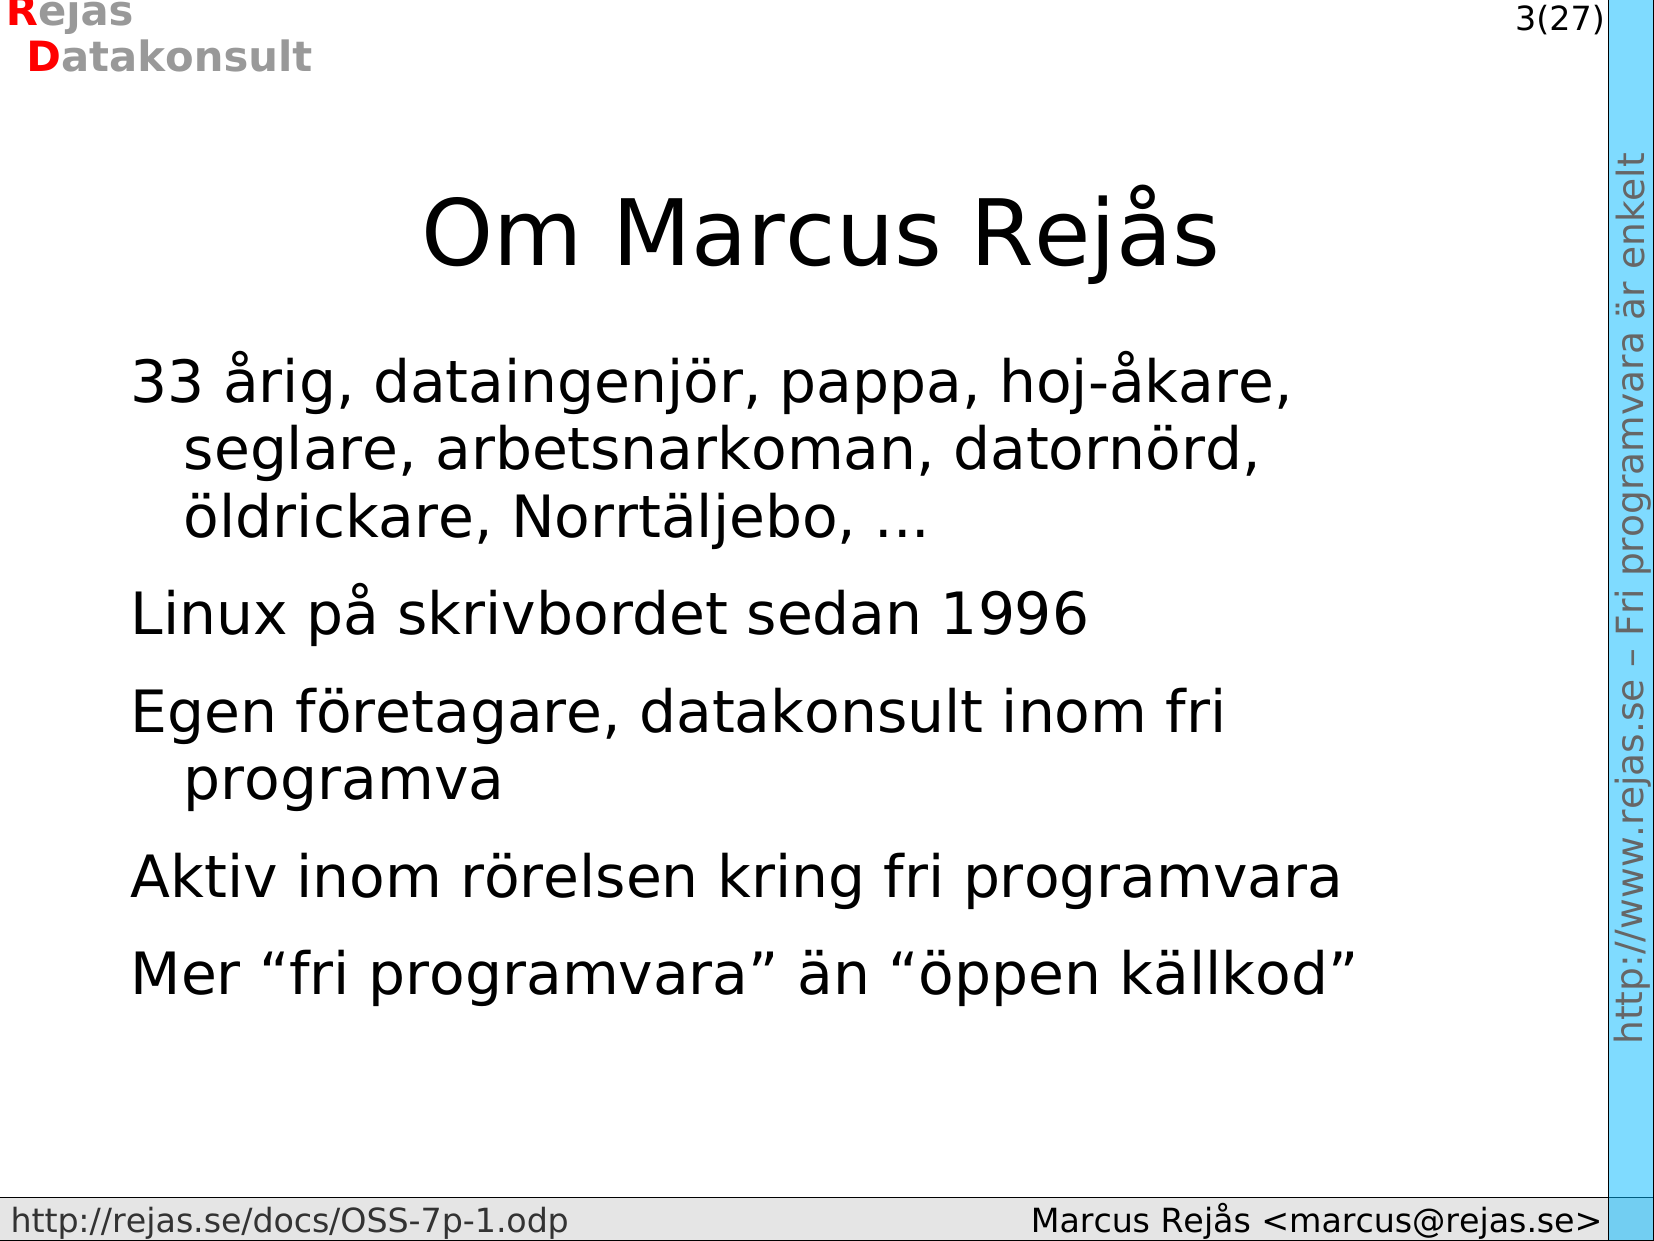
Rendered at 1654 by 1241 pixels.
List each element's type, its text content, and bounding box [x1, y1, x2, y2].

title Om Marcus Rejås [115, 130, 1528, 338]
list 33 årig, dataingenjör, pappa, hoj-åkare, seglare, arbetsnarkoman, datornörd, öldrickare, Norrtäljebo, ... Linux på skrivbordet sedan 1996 Egen företagare, datakonsult inom fri programva Aktiv inom rörelsen kring fri programvara Mer “fri programvara” än “öppen källkod” [113, 348, 1526, 1184]
